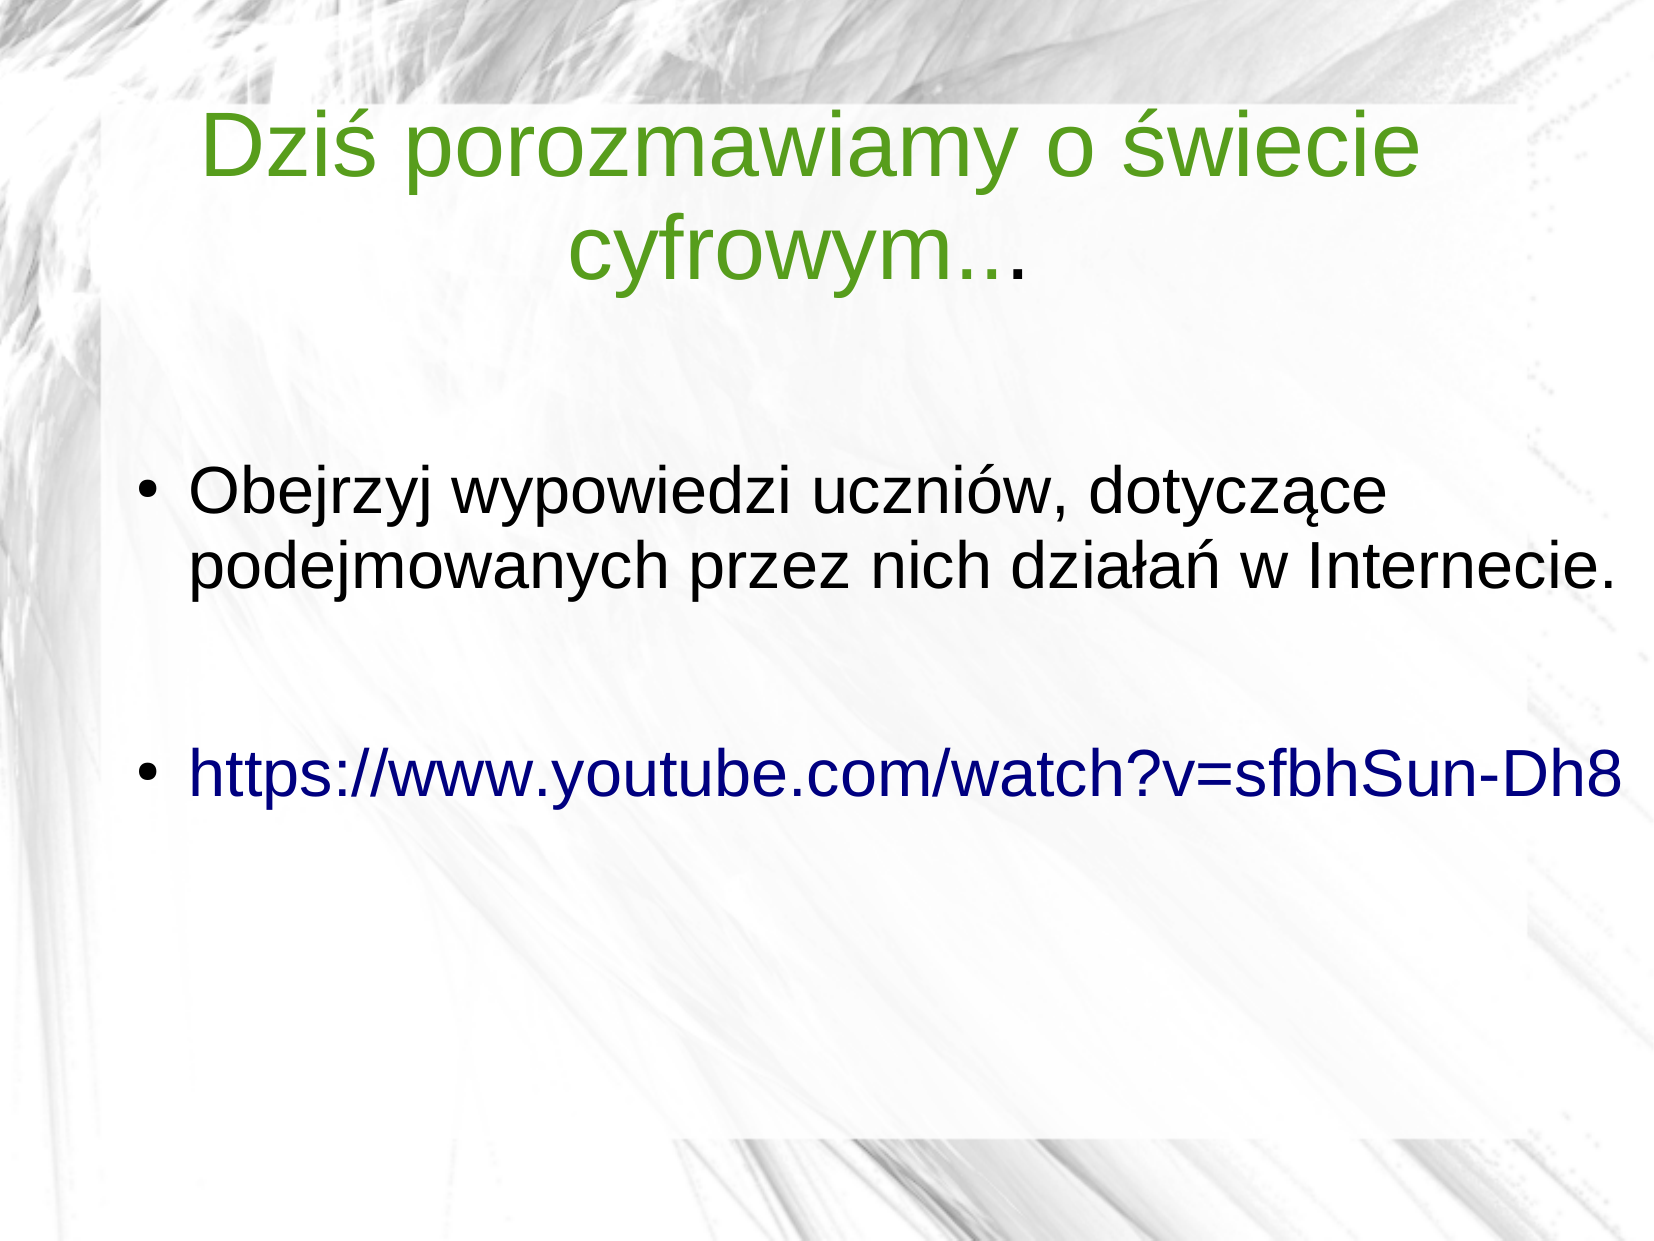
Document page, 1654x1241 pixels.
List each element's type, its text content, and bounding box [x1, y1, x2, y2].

picture [0, 0, 1654, 1241]
list Obejrzyj wypowiedzi uczniów, dotyczące podejmowanych przez nich działań w Internecie. https://www.youtube.com/watch?v=sfbhSun-Dh8 [118, 348, 1630, 1199]
title Dziś porozmawiamy o świecie cyfrowym... [118, 93, 1506, 299]
